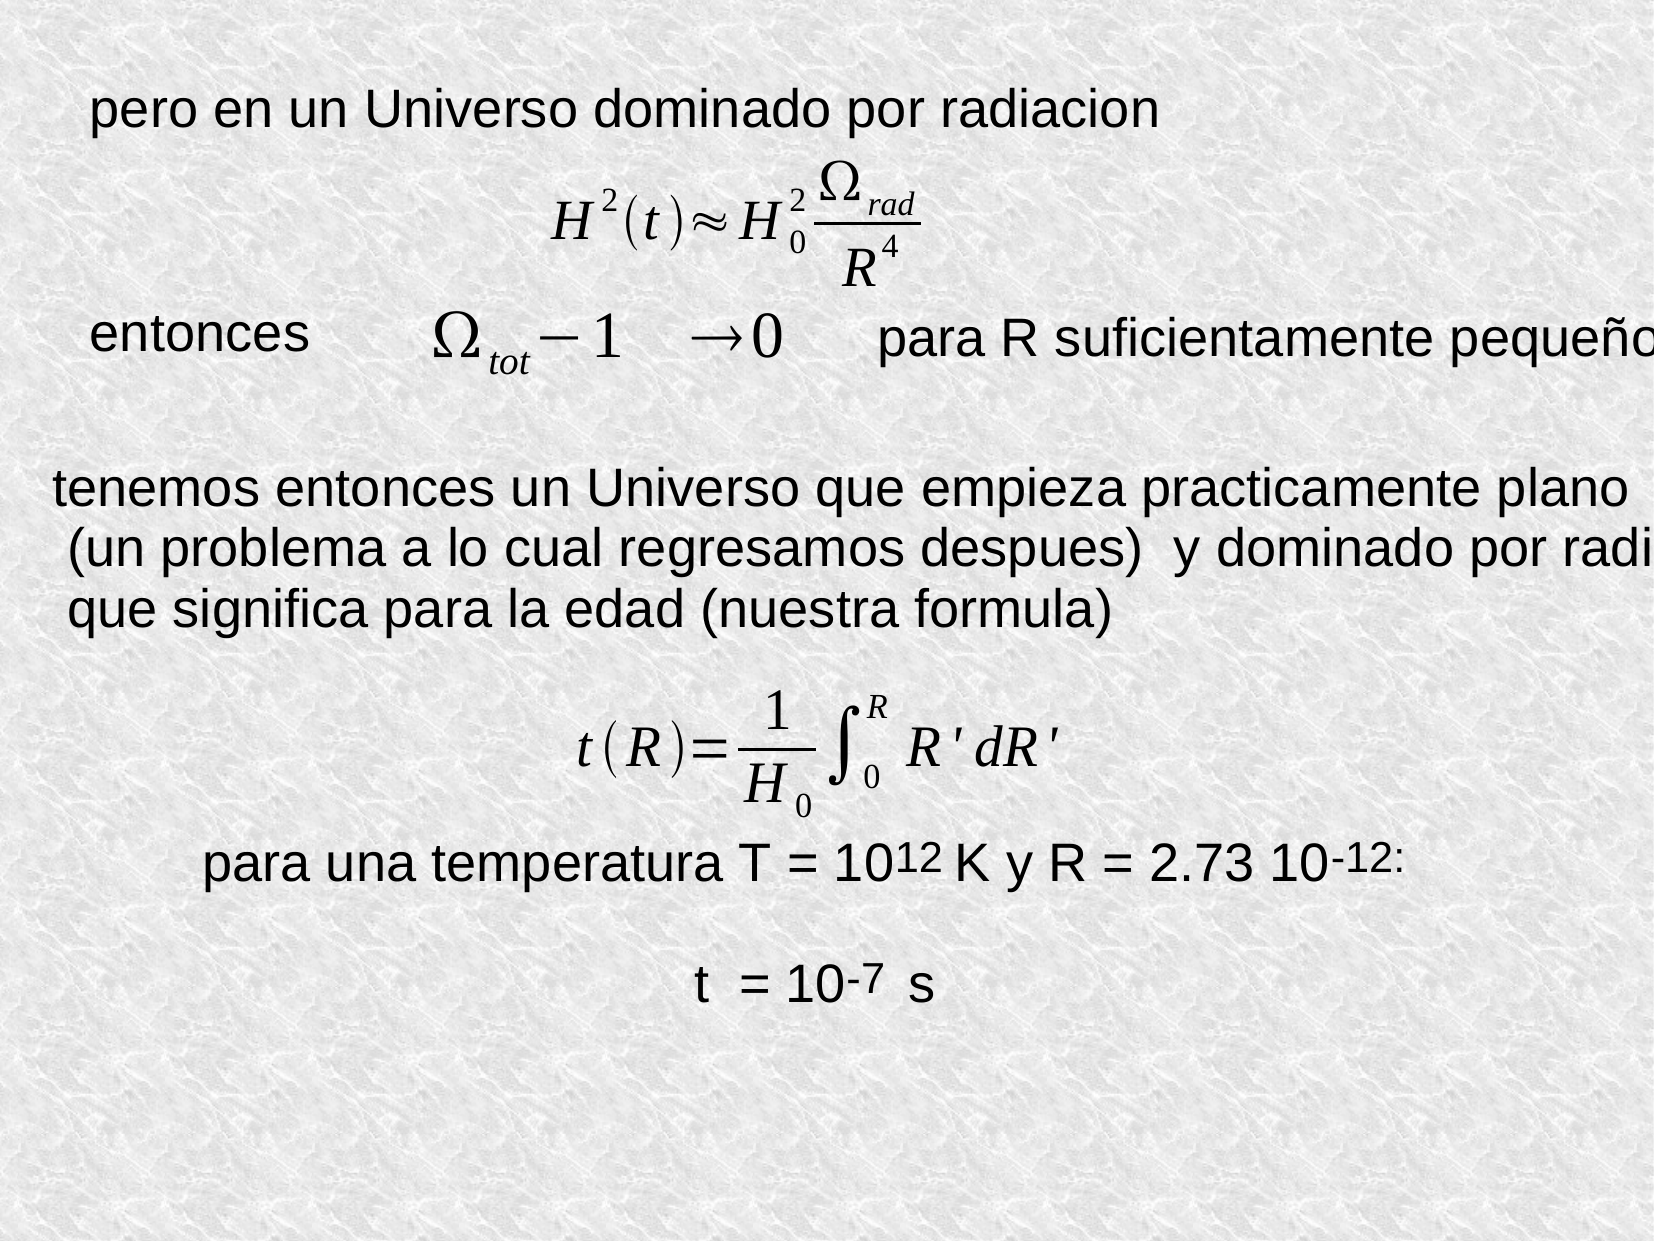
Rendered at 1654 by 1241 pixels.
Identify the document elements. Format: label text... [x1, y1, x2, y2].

chart [414, 154, 938, 383]
text_box para R suficientamente pequeño [862, 300, 1590, 381]
picture [1638, 330, 1654, 353]
text_box entonces [75, 294, 308, 376]
text_box para una temperatura T = 1012 K y R = 2.73 10-12: t = 10-7 s [187, 825, 1309, 1039]
picture [0, 0, 1654, 1241]
chart [562, 677, 1071, 825]
text_box pero en un Universo dominado por radiacion [75, 71, 1079, 152]
text_box tenemos entonces un Universo que empieza practicamente plano (un problema a lo cual regresamos despues) y dominado por radiacion, que significa para la edad (nuestra formula) [37, 450, 1633, 662]
